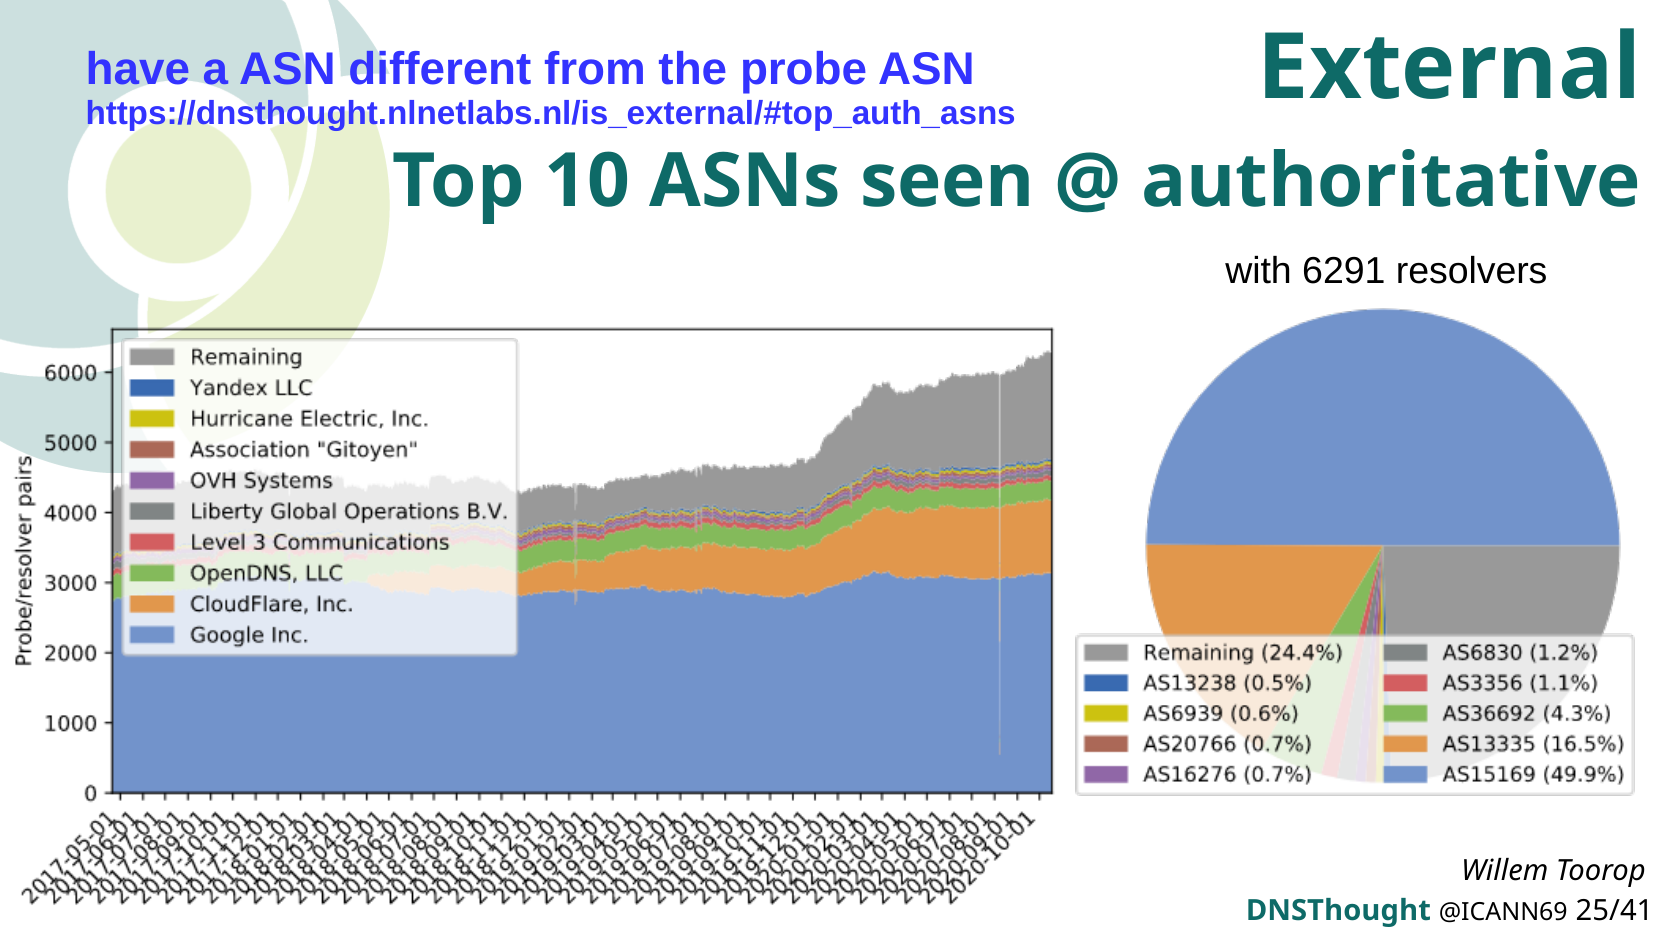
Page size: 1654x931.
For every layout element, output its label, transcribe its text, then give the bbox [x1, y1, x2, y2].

text_box have a ASN different from the probe ASN https://dnsthought.nlnetlabs.nl/is_external/#top_auth_asns [70, 35, 1123, 139]
picture [0, 265, 1654, 924]
text_box with 6291 resolvers [1210, 242, 1654, 265]
title External Top 10 ASNs seen @ authoritative [82, 8, 1642, 221]
